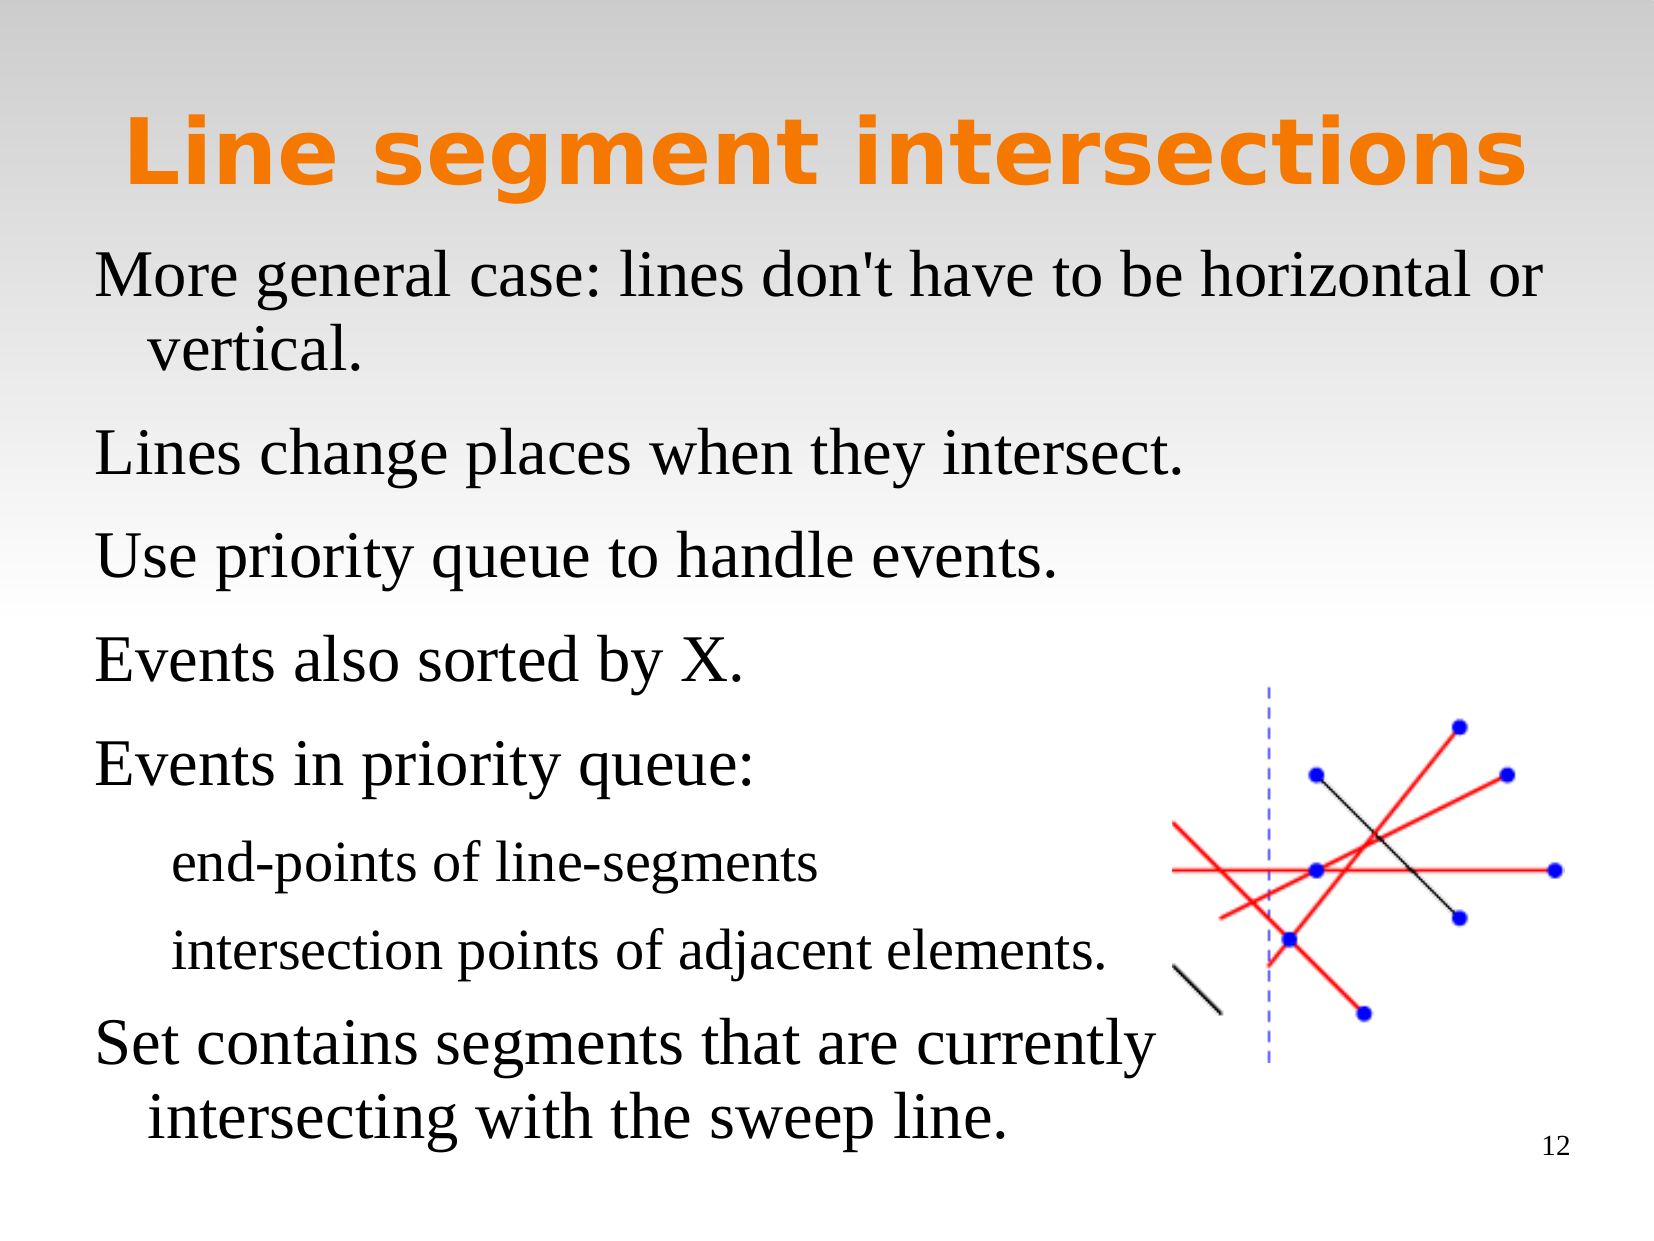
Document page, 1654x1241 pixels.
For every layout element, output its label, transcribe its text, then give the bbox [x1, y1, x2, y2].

picture [1172, 679, 1565, 1063]
list More general case: lines don't have to be horizontal or vertical. Lines change places when they intersect. Use priority queue to handle events. Events also sorted by X. Events in priority queue: end-points of line-segments intersection points of adjacent elements. Set contains segments that are currently intersecting with the sweep line. [76, 237, 1565, 1220]
title Line segment intersections [82, 49, 1571, 257]
